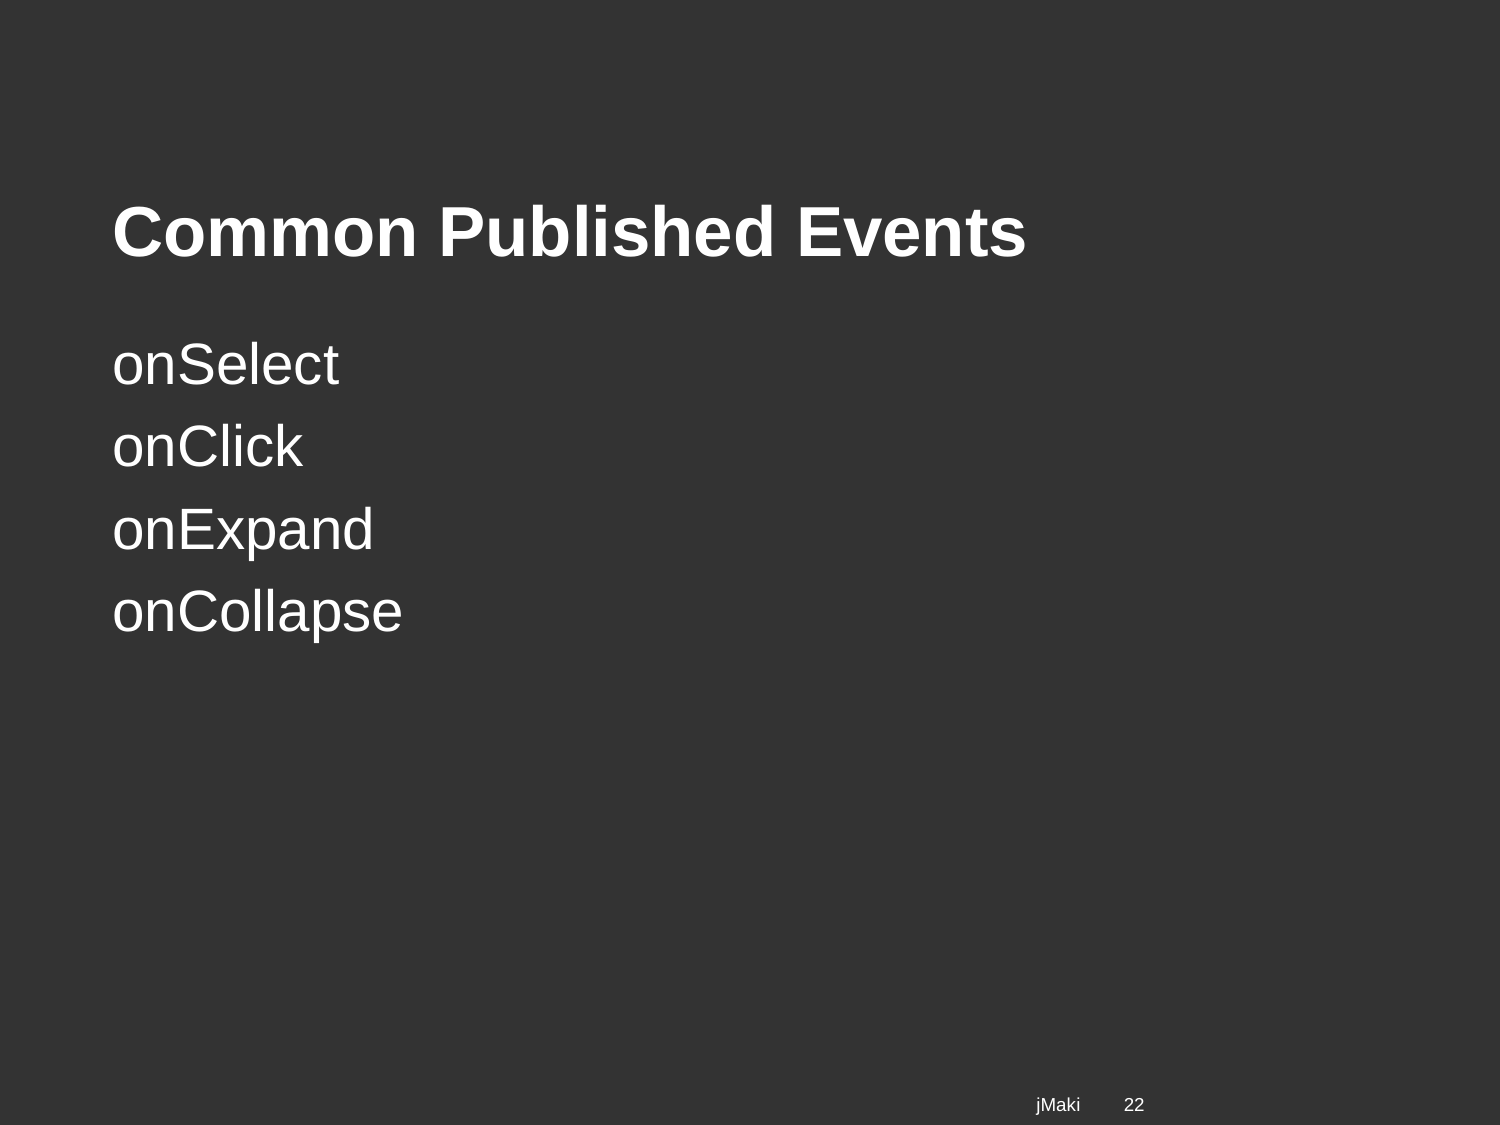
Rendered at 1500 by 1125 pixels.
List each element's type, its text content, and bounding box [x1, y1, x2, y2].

list onSelect onClick onExpand onCollapse [112, 337, 1426, 1030]
title Common Published Events [112, 119, 1417, 271]
